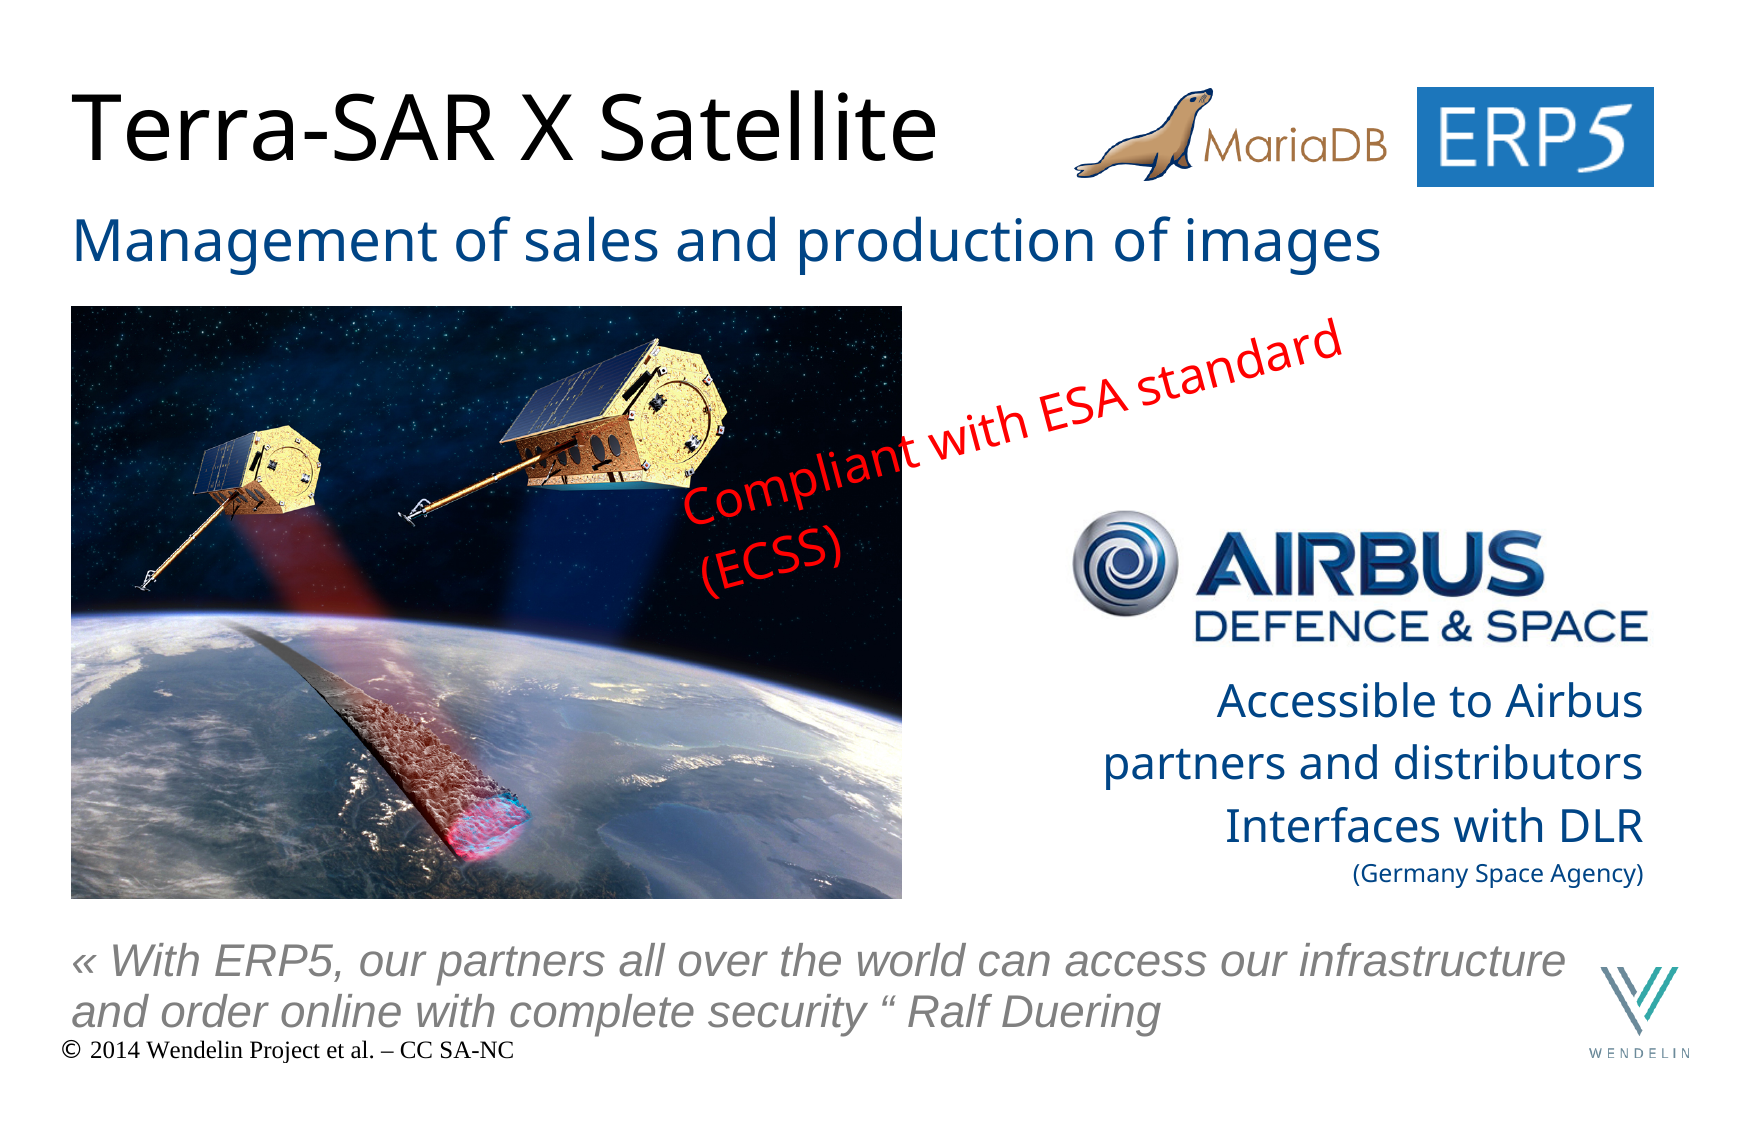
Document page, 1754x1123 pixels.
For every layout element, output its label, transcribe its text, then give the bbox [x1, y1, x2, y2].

text_box Compliant with ESA standard (ECSS) [661, 241, 1424, 656]
picture [1417, 87, 1654, 187]
picture [1589, 967, 1689, 1058]
title Terra-SAR X Satellite [71, 63, 1707, 187]
picture [1074, 88, 1387, 181]
text_box Accessible to Airbus partners and distributors Interfaces with DLR (Germany Space Agency) [941, 662, 1645, 897]
text_box « With ERP5, our partners all over the world can access our infrastructure and order online with complete security “ Ralf Duering [71, 925, 1647, 1046]
picture [71, 306, 902, 899]
picture [1062, 501, 1654, 656]
text_box Management of sales and production of images [71, 204, 1548, 274]
